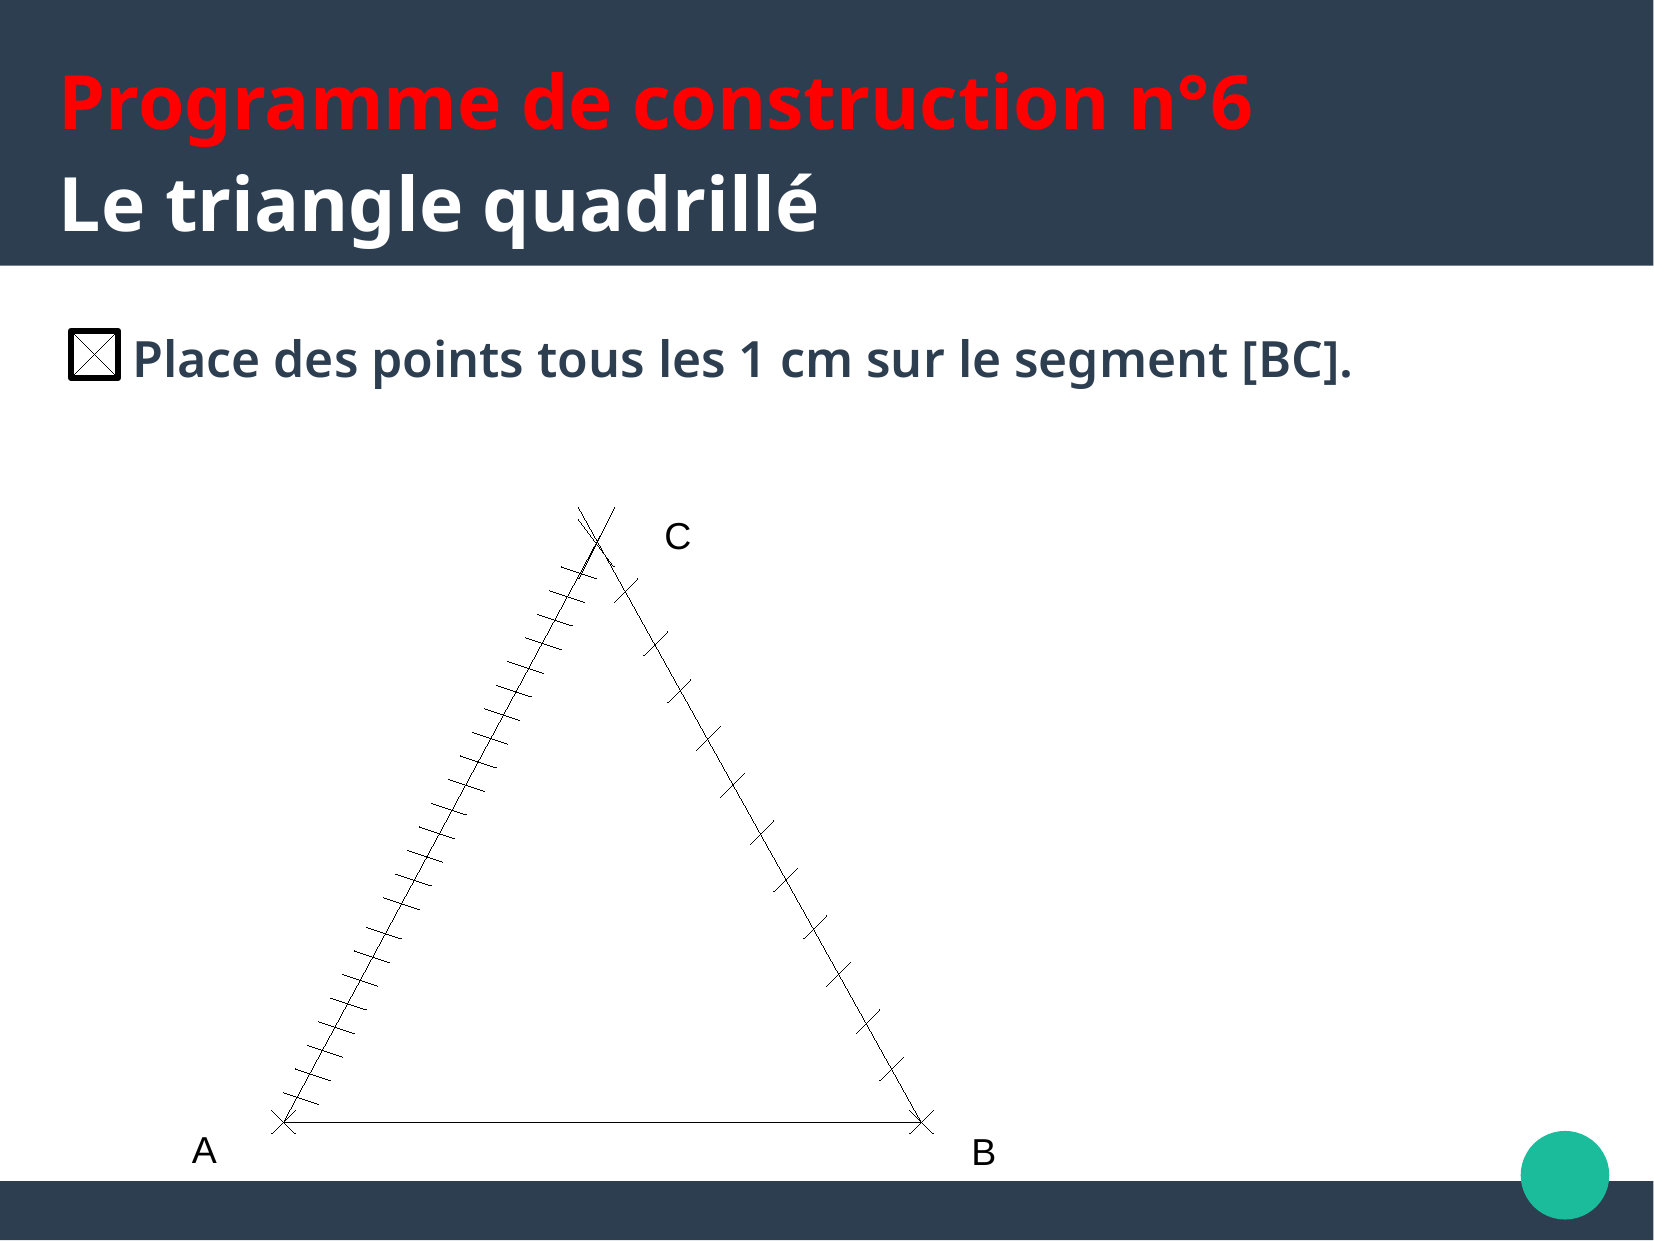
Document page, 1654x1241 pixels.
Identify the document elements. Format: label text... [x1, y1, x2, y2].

title Programme de construction n°6 Le triangle quadrillé [59, 49, 1595, 207]
text_box Place des points tous les 1 cm sur le segment [BC]. [61, 323, 1595, 402]
text_box B [956, 1124, 1028, 1182]
text_box A [177, 1122, 249, 1179]
list [59, 324, 1595, 1152]
text_box C [649, 507, 721, 567]
